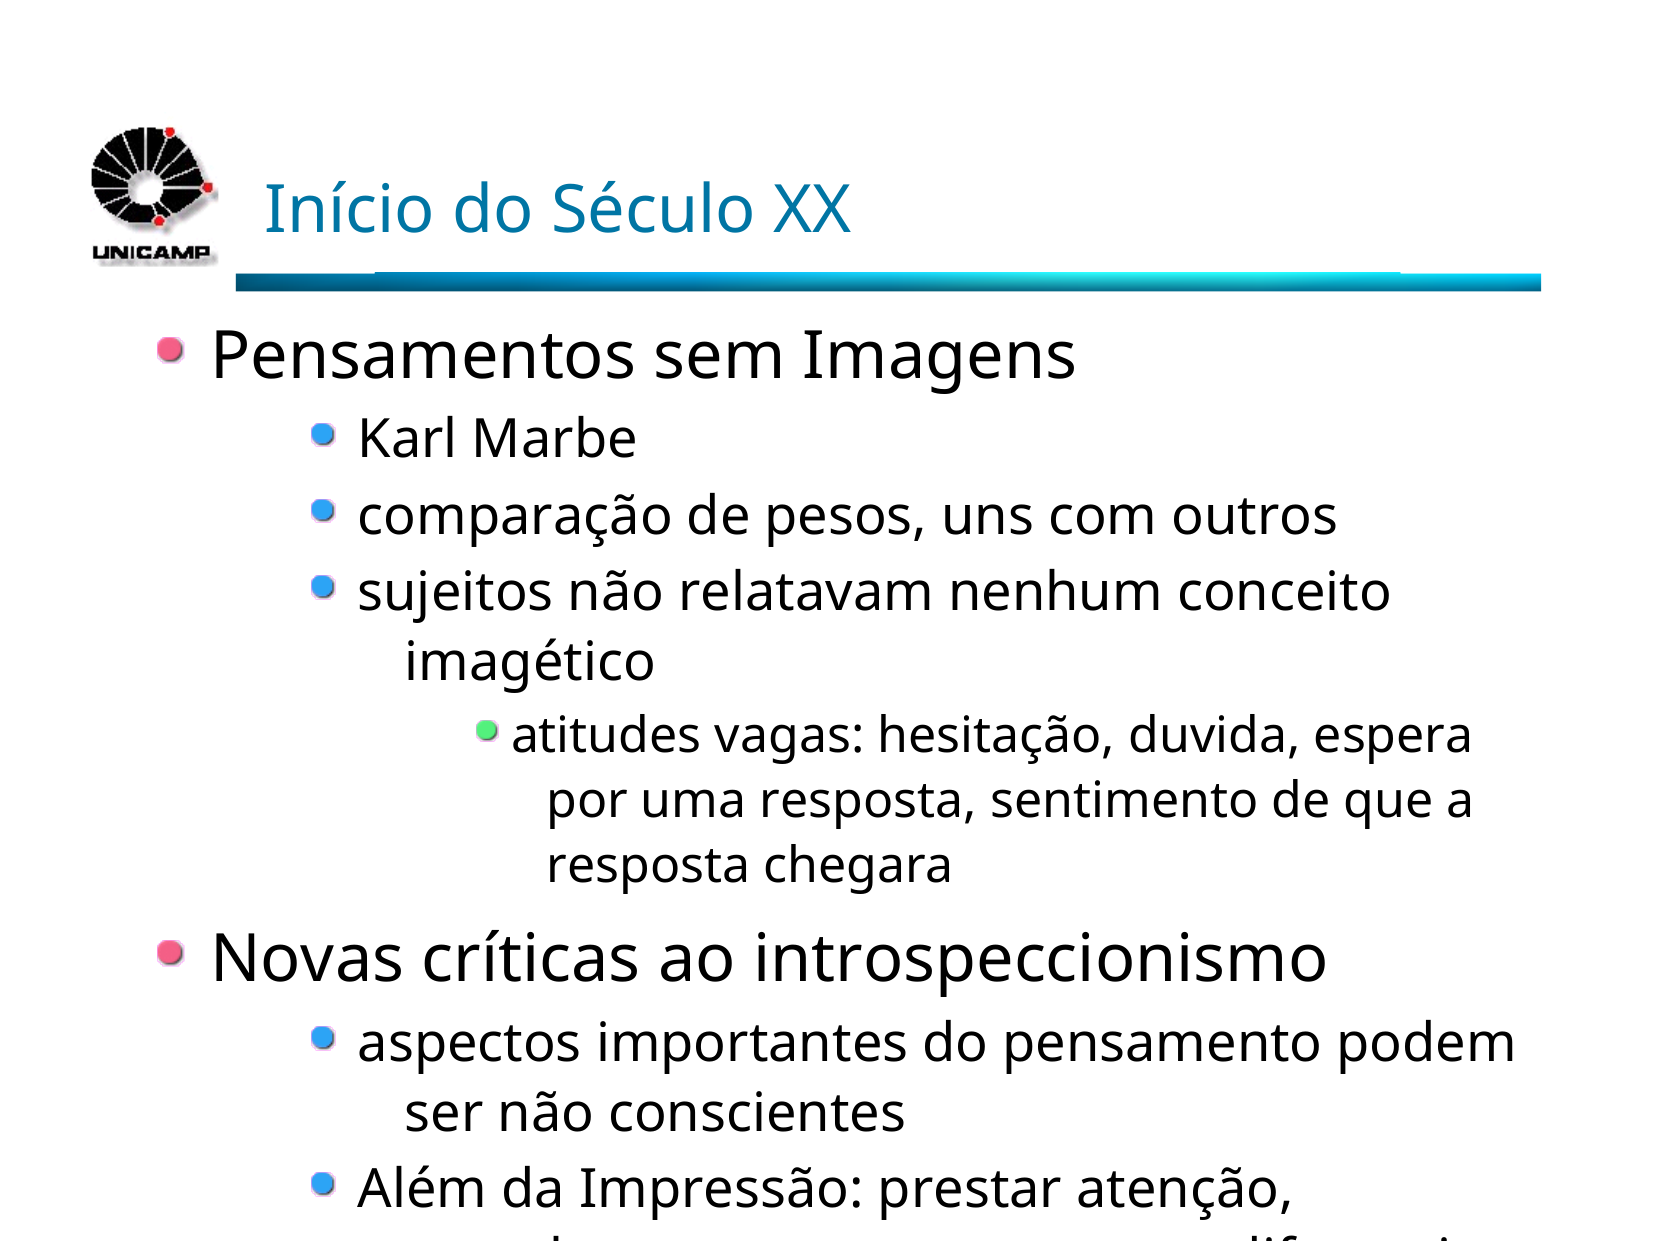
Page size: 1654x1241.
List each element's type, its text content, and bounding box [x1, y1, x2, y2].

title Início do Século XX [264, 42, 1534, 250]
picture [310, 1182, 337, 1198]
list Pensamentos sem Imagens Karl Marbe comparação de pesos, uns com outros sujeitos não relatavam nenhum conceito imagético atitudes vagas: hesitação, duvida, espera por uma resposta, sentimento de que a resposta chegara Novas críticas ao introspeccionismo aspectos importantes do pensamento podem ser não conscientes Além da Impressão: prestar atenção, reconhecer, querer, comparar e diferenciar [121, 309, 1534, 1182]
picture [125, 272, 1654, 295]
